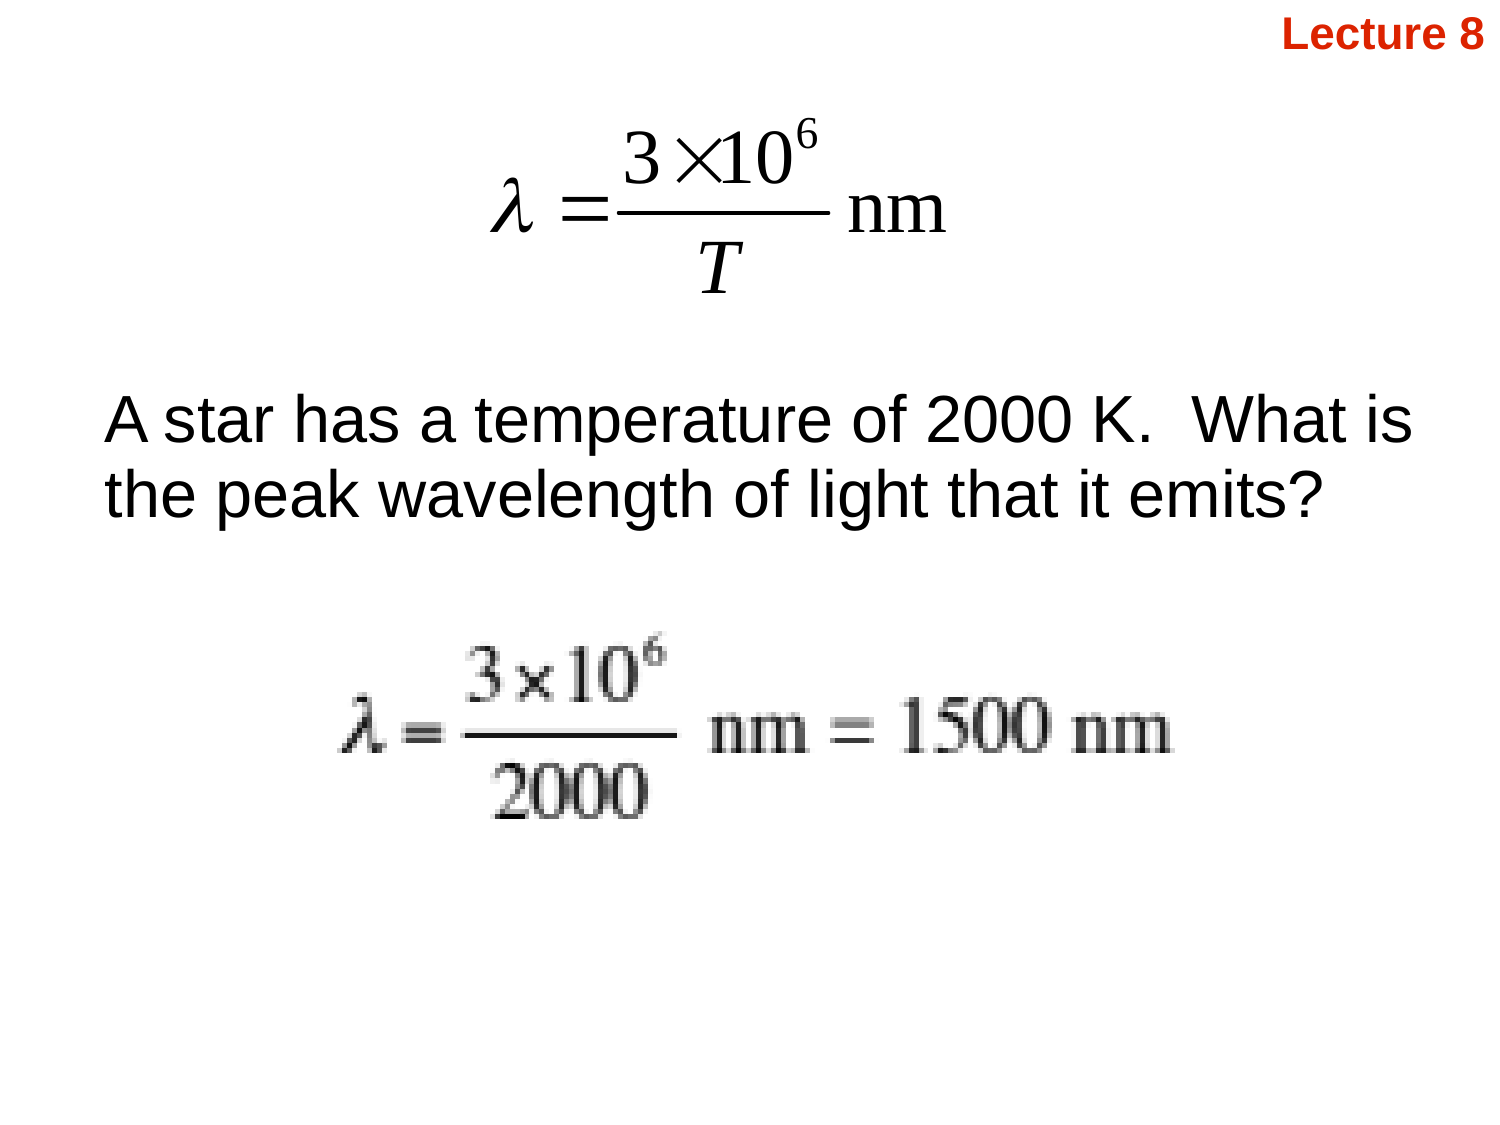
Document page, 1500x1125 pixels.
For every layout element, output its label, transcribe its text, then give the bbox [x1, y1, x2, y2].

text_box A star has a temperature of 2000 K. What is the peak wavelength of light that it emits? [90, 375, 1500, 540]
text_box Lecture 8 [1185, 0, 1500, 67]
picture [477, 95, 961, 311]
picture [328, 616, 1186, 826]
